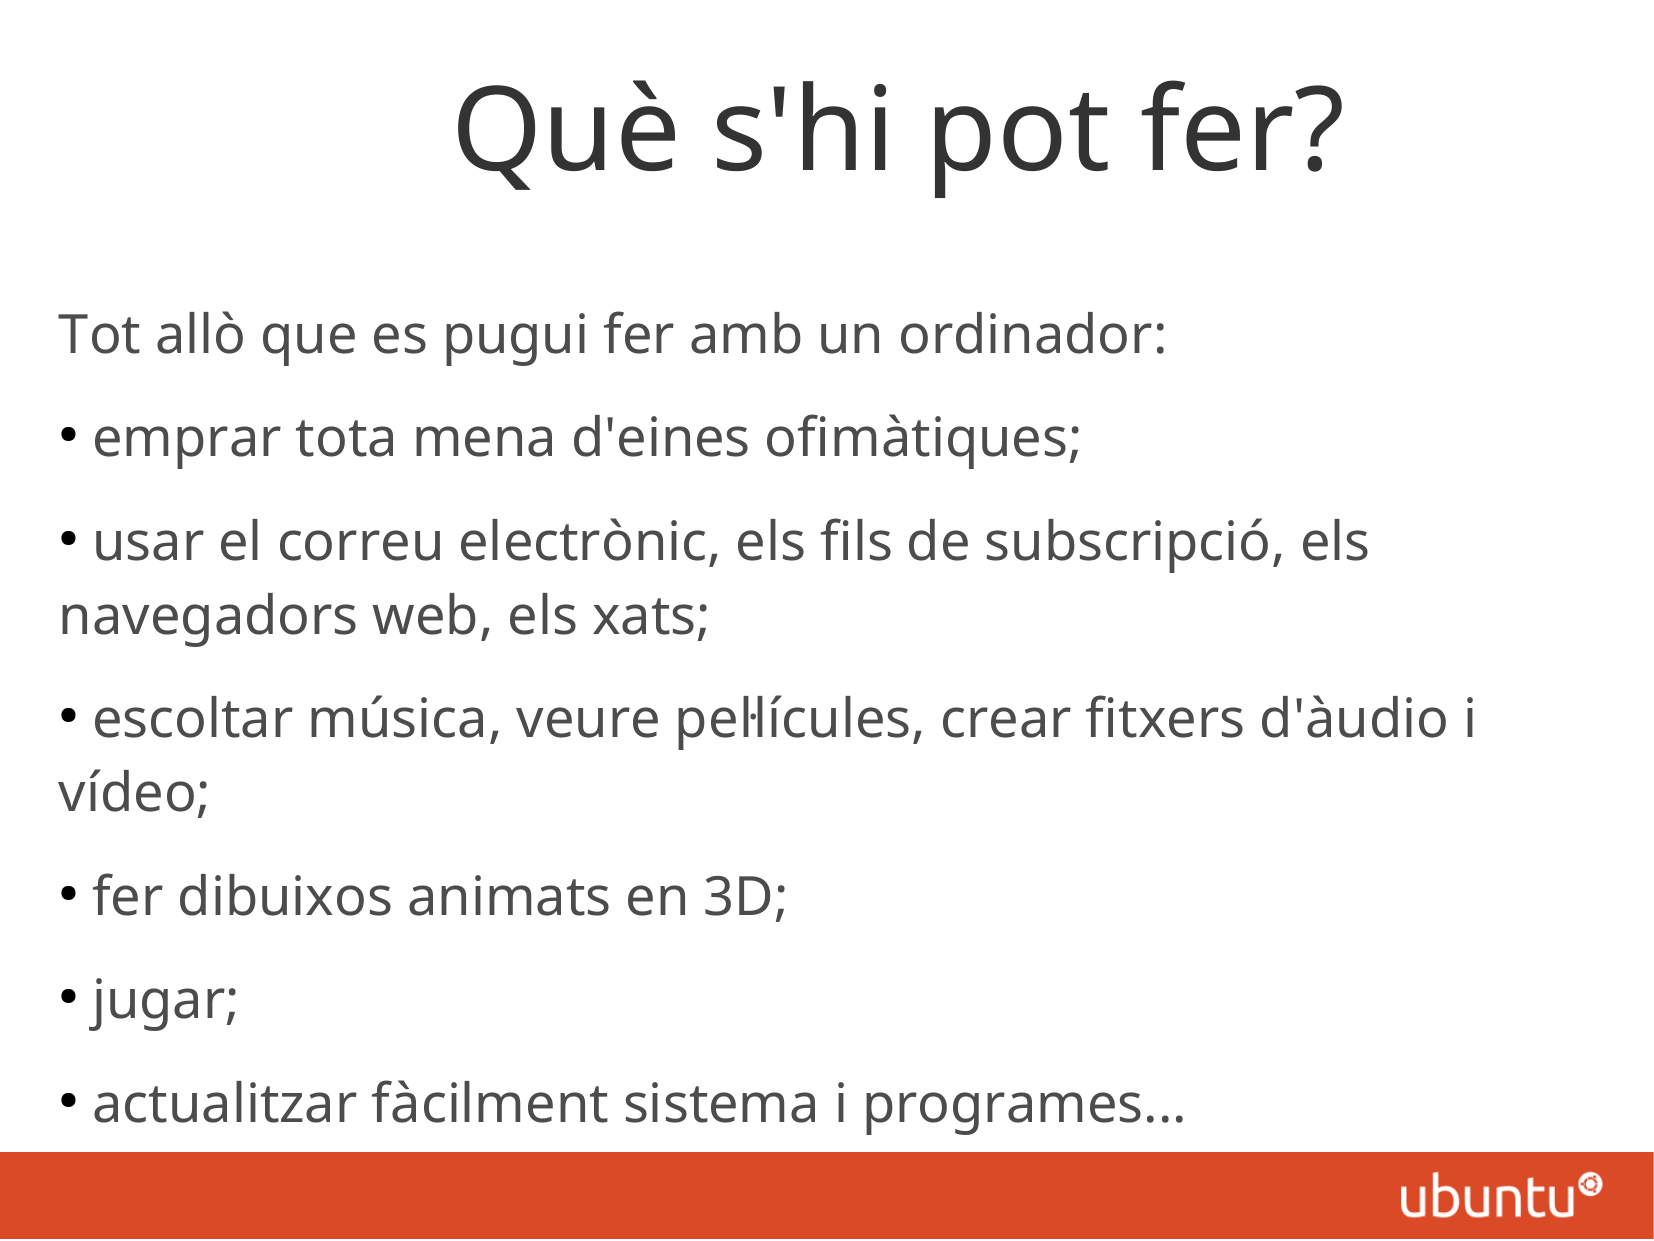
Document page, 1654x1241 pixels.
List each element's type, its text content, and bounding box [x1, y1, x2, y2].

title Què s'hi pot fer? [55, 29, 1595, 237]
text_box Tot allò que es pugui fer amb un ordinador: emprar tota mena d'eines ofimàtiques; usar el correu electrònic, els fils de subscripció, els navegadors web, els xats; escoltar música, veure peŀlícules, crear fitxers d'àudio i vídeo; fer dibuixos animats en 3D; jugar; actualitzar fàcilment sistema i programes... [59, 295, 1625, 1133]
picture [0, 1152, 1654, 1239]
